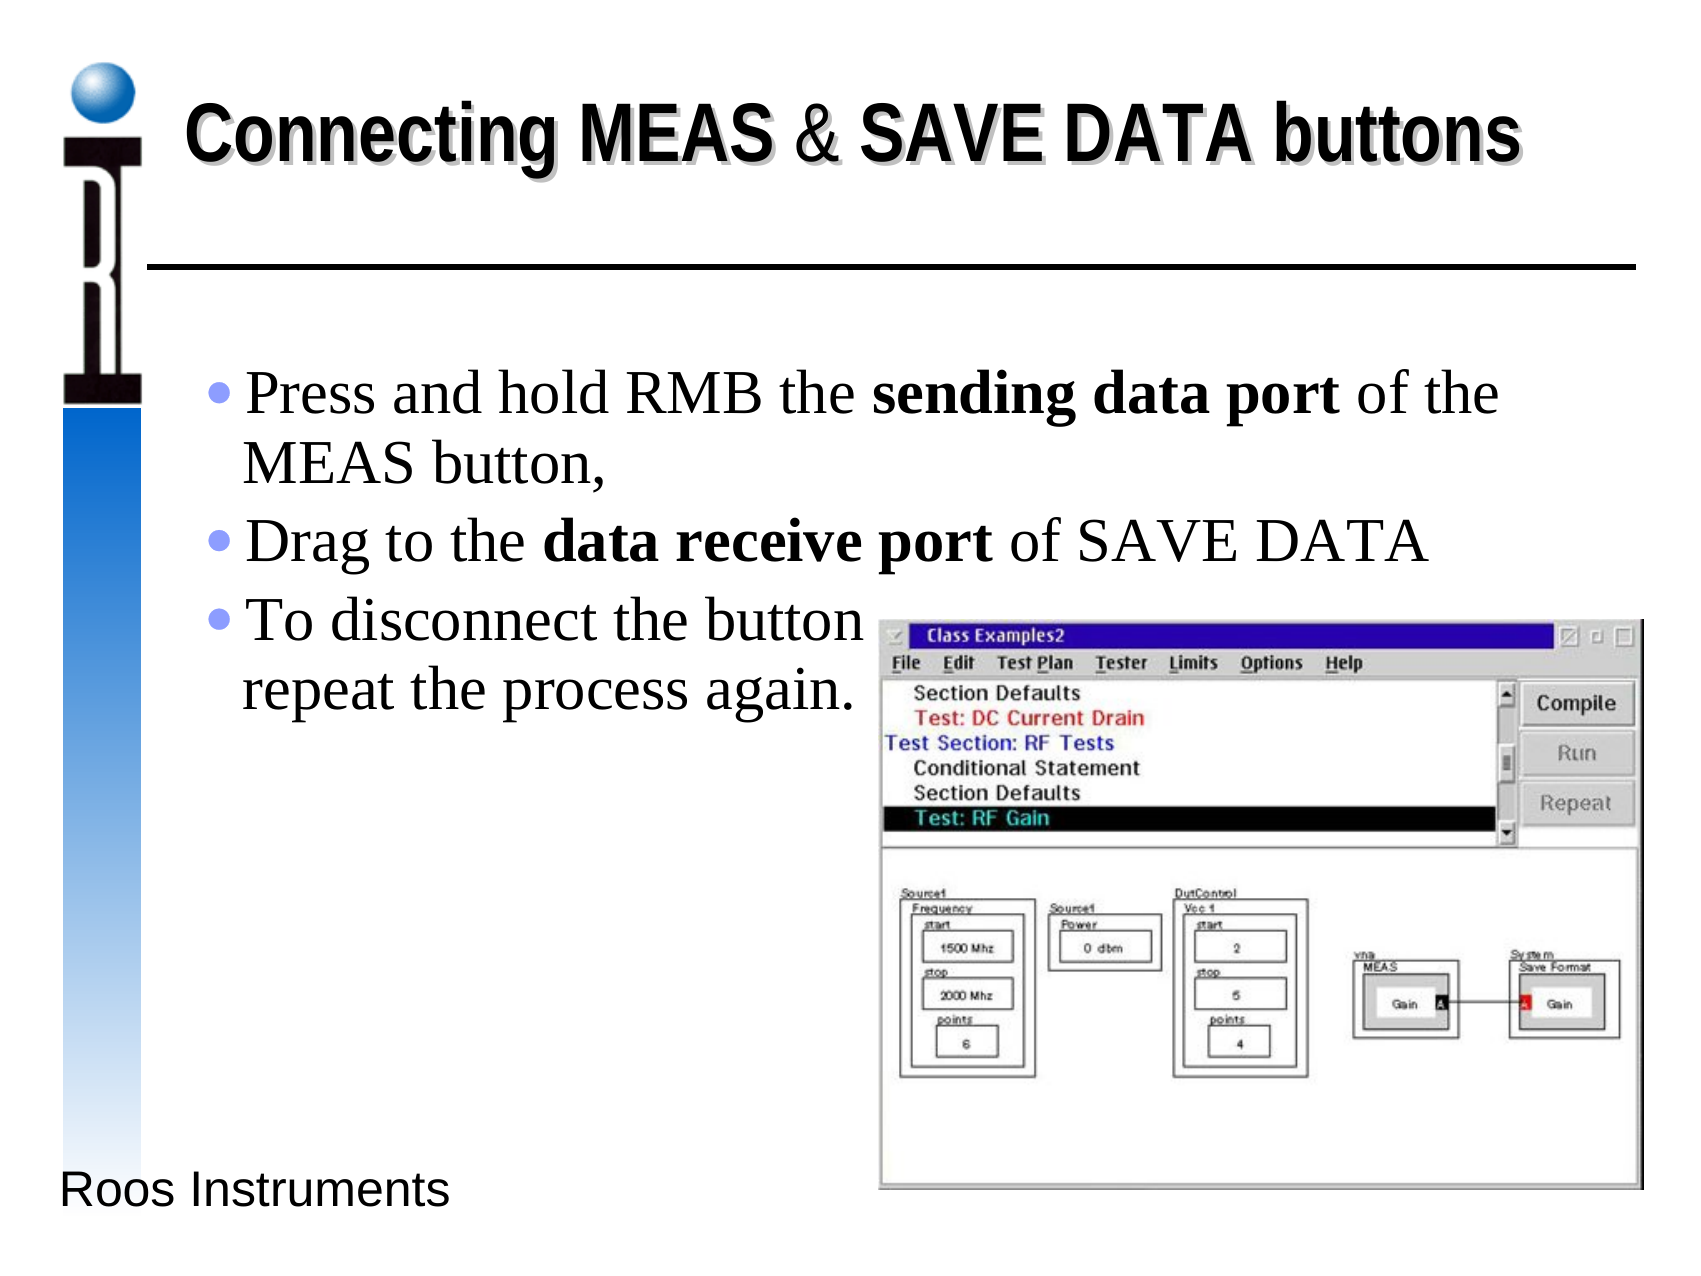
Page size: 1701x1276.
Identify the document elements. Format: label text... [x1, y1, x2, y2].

text_box Connecting MEAS & SAVE DATA buttons [184, 92, 1539, 274]
text_box Press and hold RMB the sending data port of the MEAS button, Drag to the data receive port of SAVE DATA To disconnect the button repeat the process again. [192, 358, 1550, 798]
picture [59, 58, 147, 411]
picture [878, 619, 1644, 1190]
